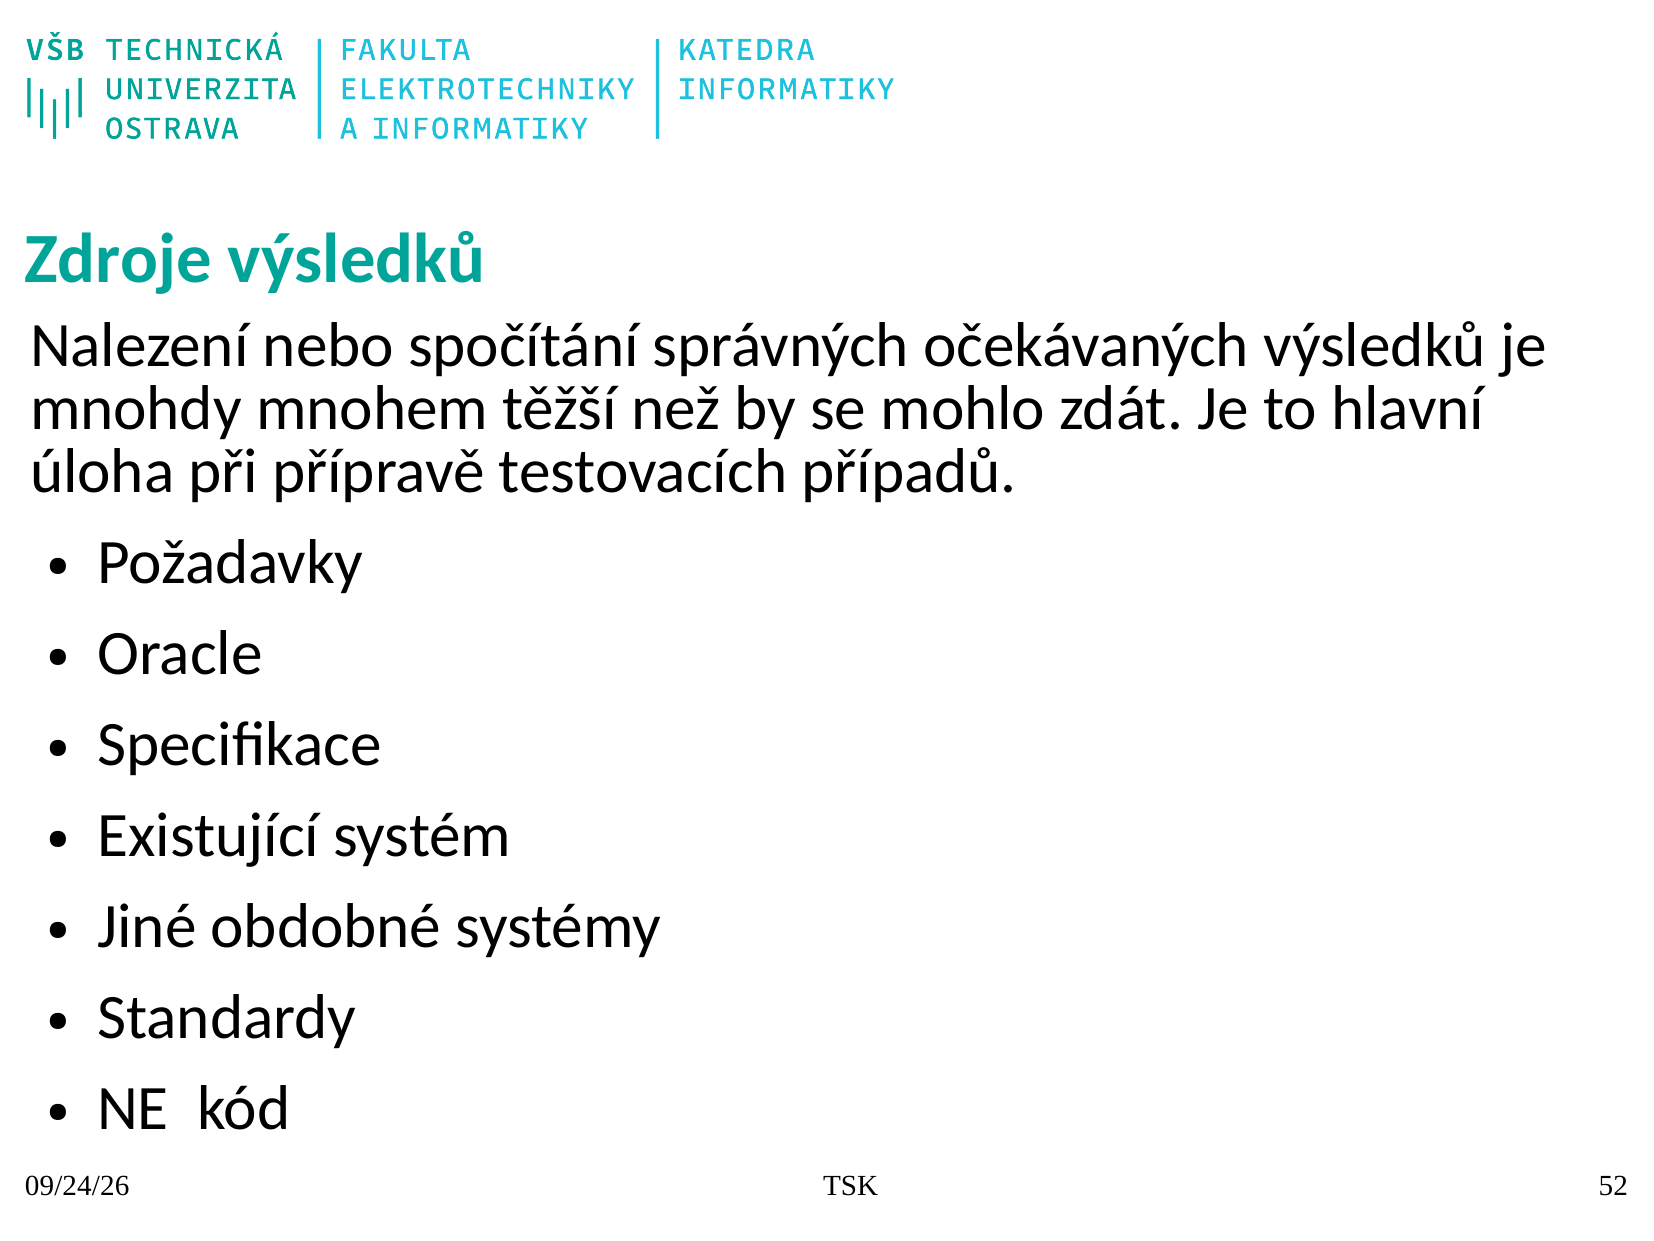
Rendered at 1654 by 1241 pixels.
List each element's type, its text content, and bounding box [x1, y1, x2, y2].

title Zdroje výsledků [24, 169, 1629, 300]
list Nalezení nebo spočítání správných očekávaných výsledků je mnohdy mnohem těžší než by se mohlo zdát. Je to hlavní úloha při přípravě testovacích případů. Požadavky Oracle Specifikace Existující systém Jiné obdobné systémy Standardy NE kód [30, 318, 1629, 1146]
picture [26, 31, 894, 139]
